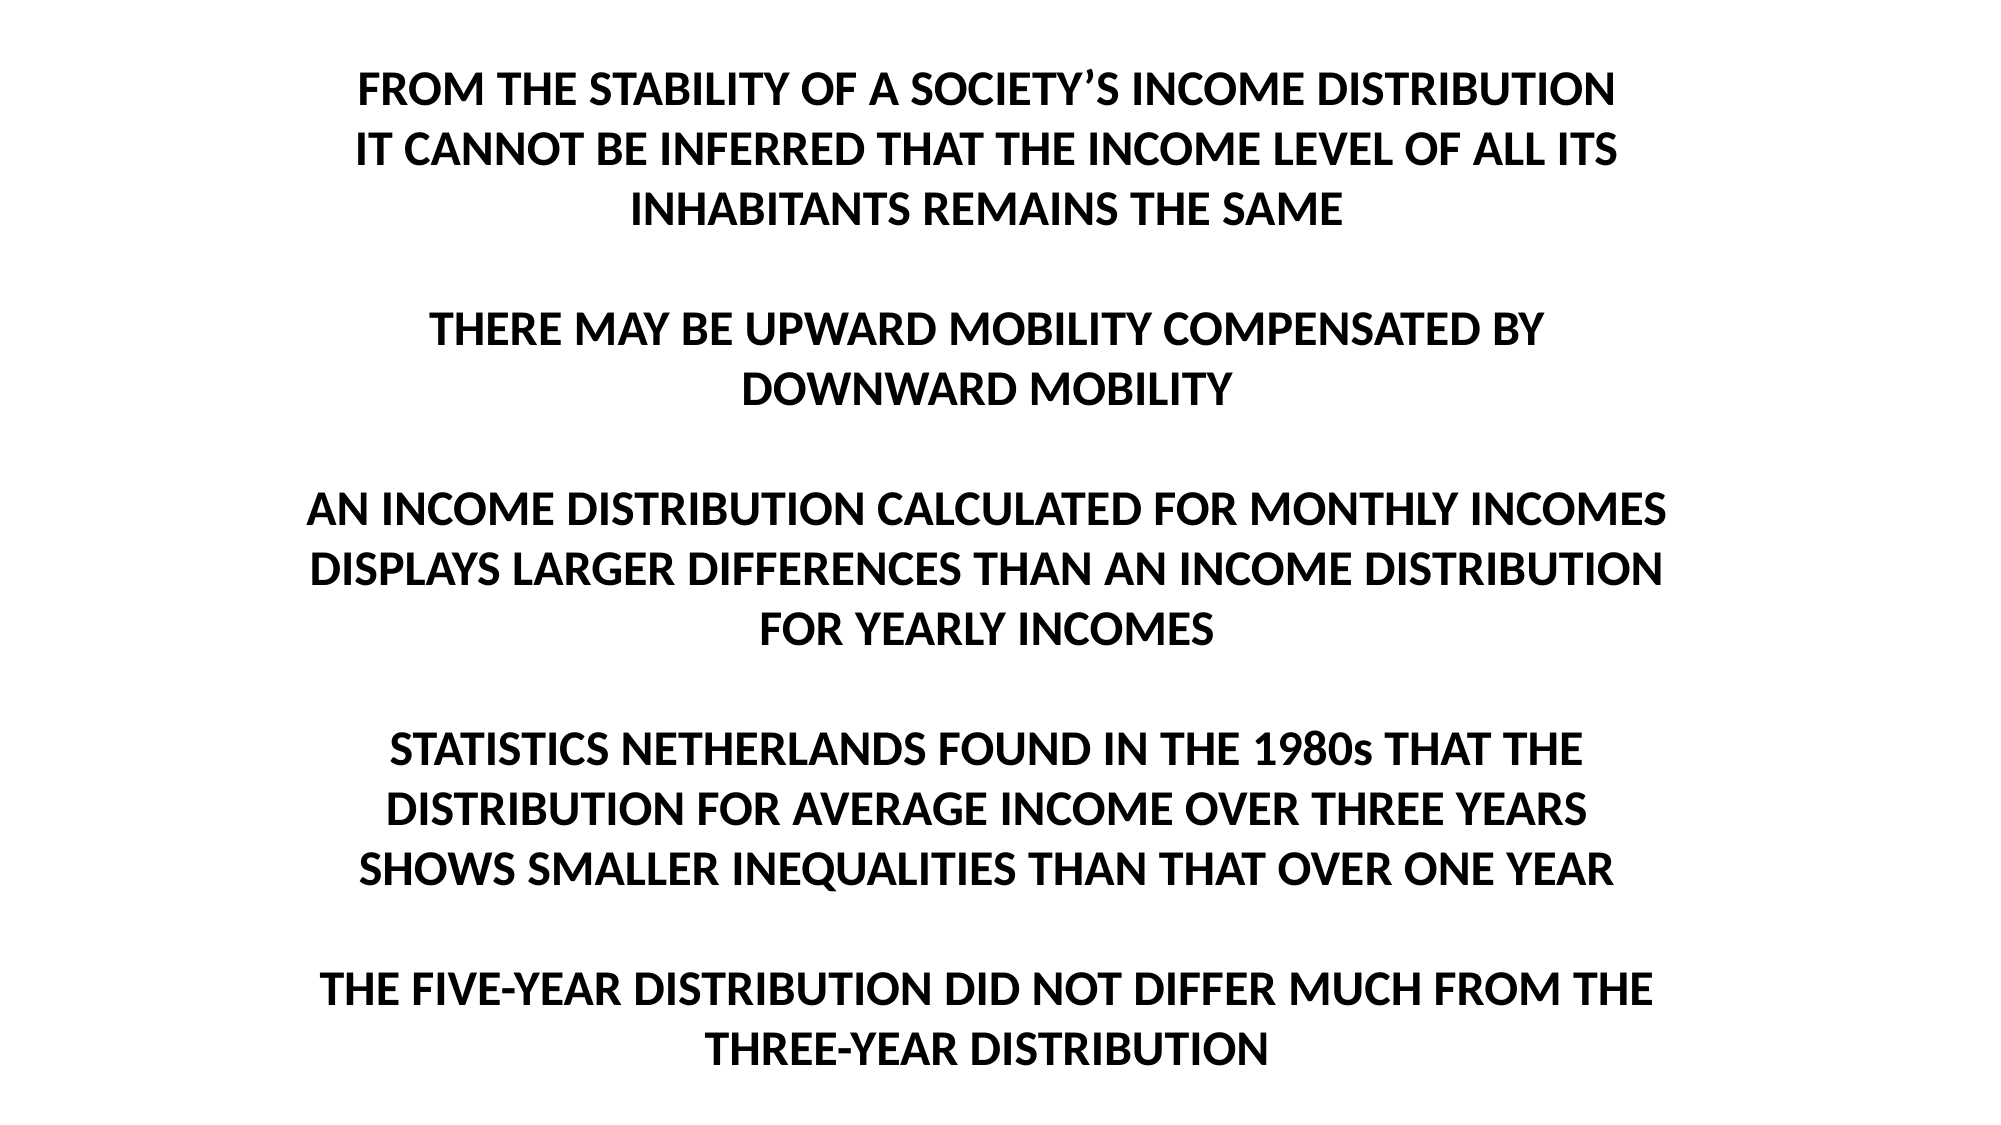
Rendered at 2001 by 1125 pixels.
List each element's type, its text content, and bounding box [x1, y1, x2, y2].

text_box FROM THE STABILITY OF A SOCIETY’S INCOME DISTRIBUTION IT CANNOT BE INFERRED THAT THE INCOME LEVEL OF ALL ITS INHABITANTS REMAINS THE SAME THERE MAY BE UPWARD MOBILITY COMPENSATED BY DOWNWARD MOBILITY AN INCOME DISTRIBUTION CALCULATED FOR MONTHLY INCOMES DISPLAYS LARGER DIFFERENCES THAN AN INCOME DISTRIBUTION FOR YEARLY INCOMES STATISTICS NETHERLANDS FOUND IN THE 1980s THAT THE DISTRIBUTION FOR AVERAGE INCOME OVER THREE YEARS SHOWS SMALLER INEQUALITIES THAN THAT OVER ONE YEAR THE FIVE-YEAR DISTRIBUTION DID NOT DIFFER MUCH FROM THE THREE-YEAR DISTRIBUTION [288, 48, 1687, 1094]
